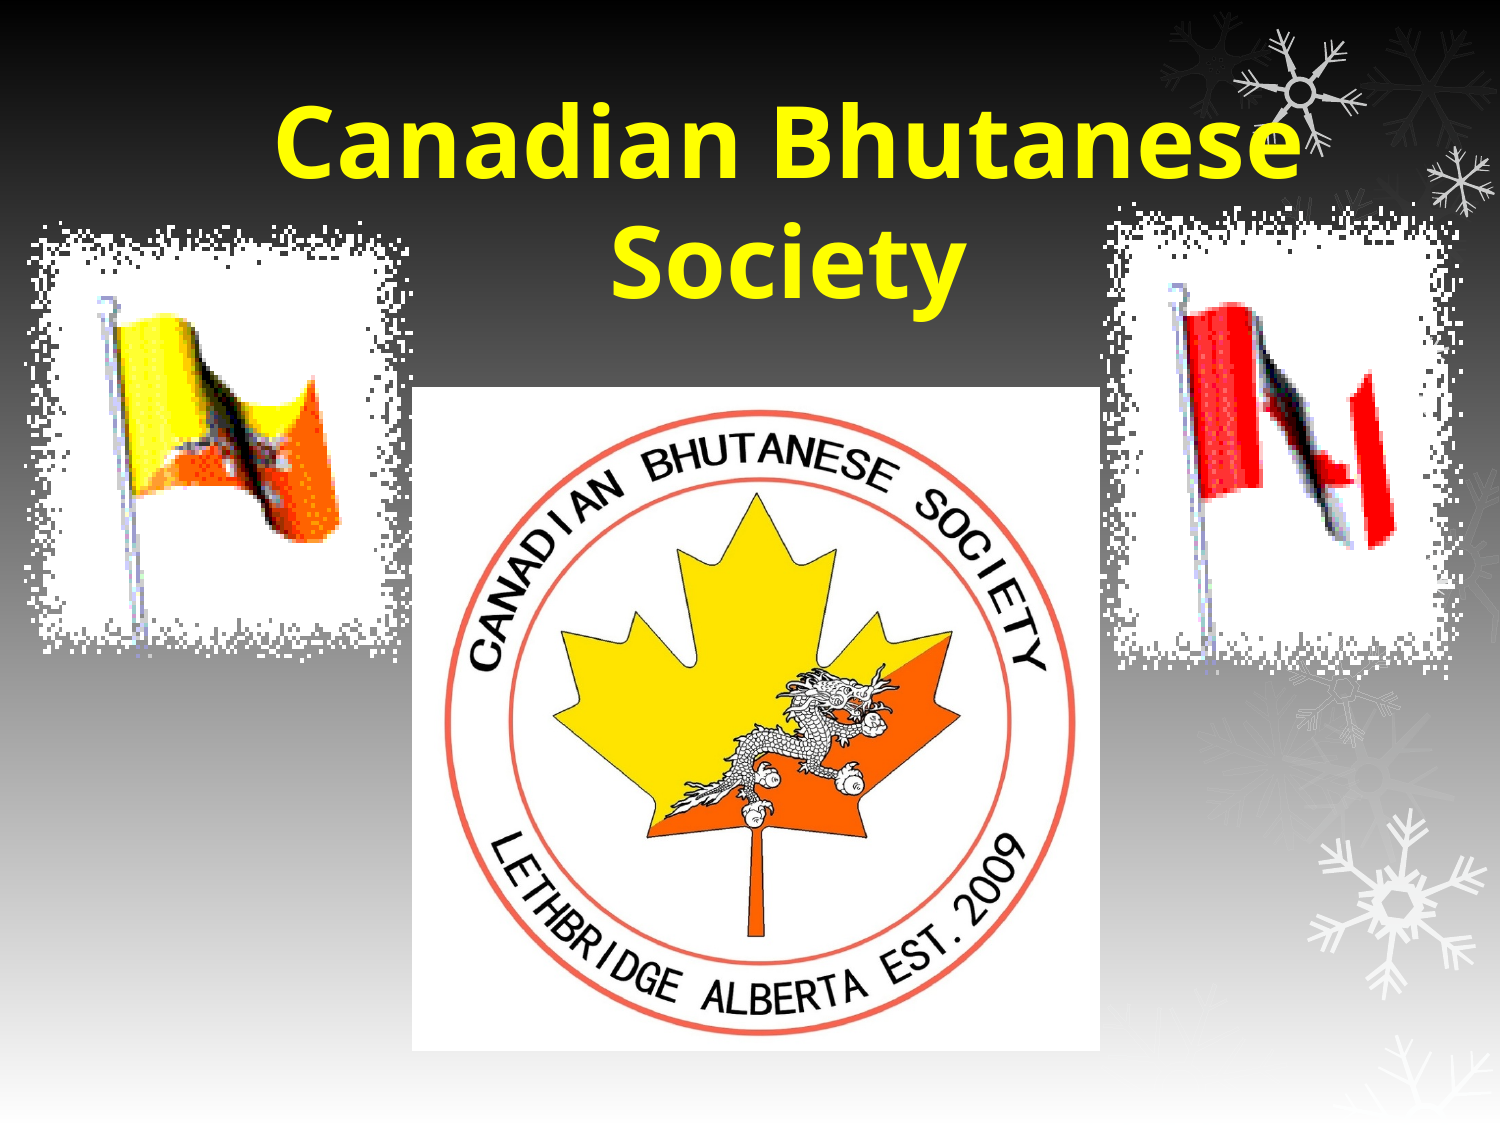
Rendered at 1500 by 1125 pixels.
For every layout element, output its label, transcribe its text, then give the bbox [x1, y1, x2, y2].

picture [24, 202, 1463, 1051]
text_box Canadian Bhutanese Society [257, 71, 1321, 326]
